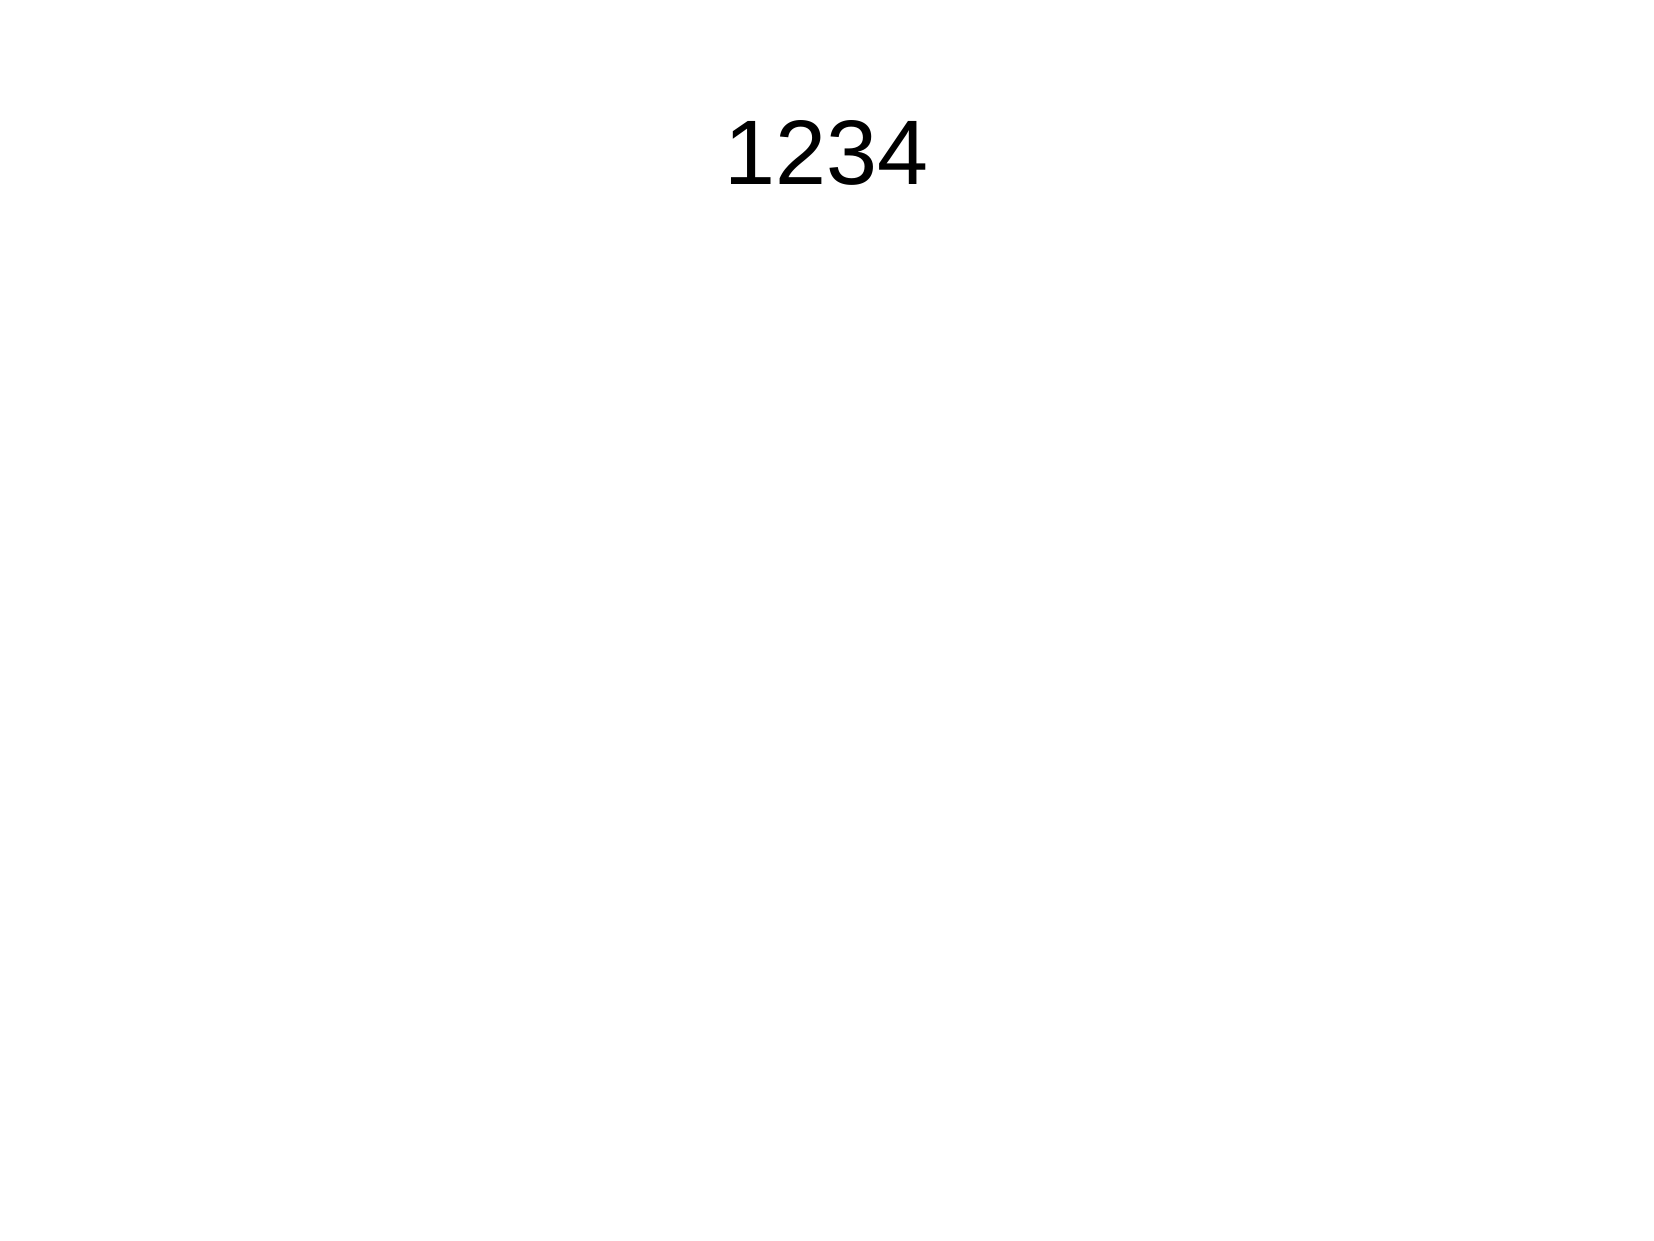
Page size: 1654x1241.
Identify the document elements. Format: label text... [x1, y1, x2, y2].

title 1234 [82, 56, 1571, 250]
